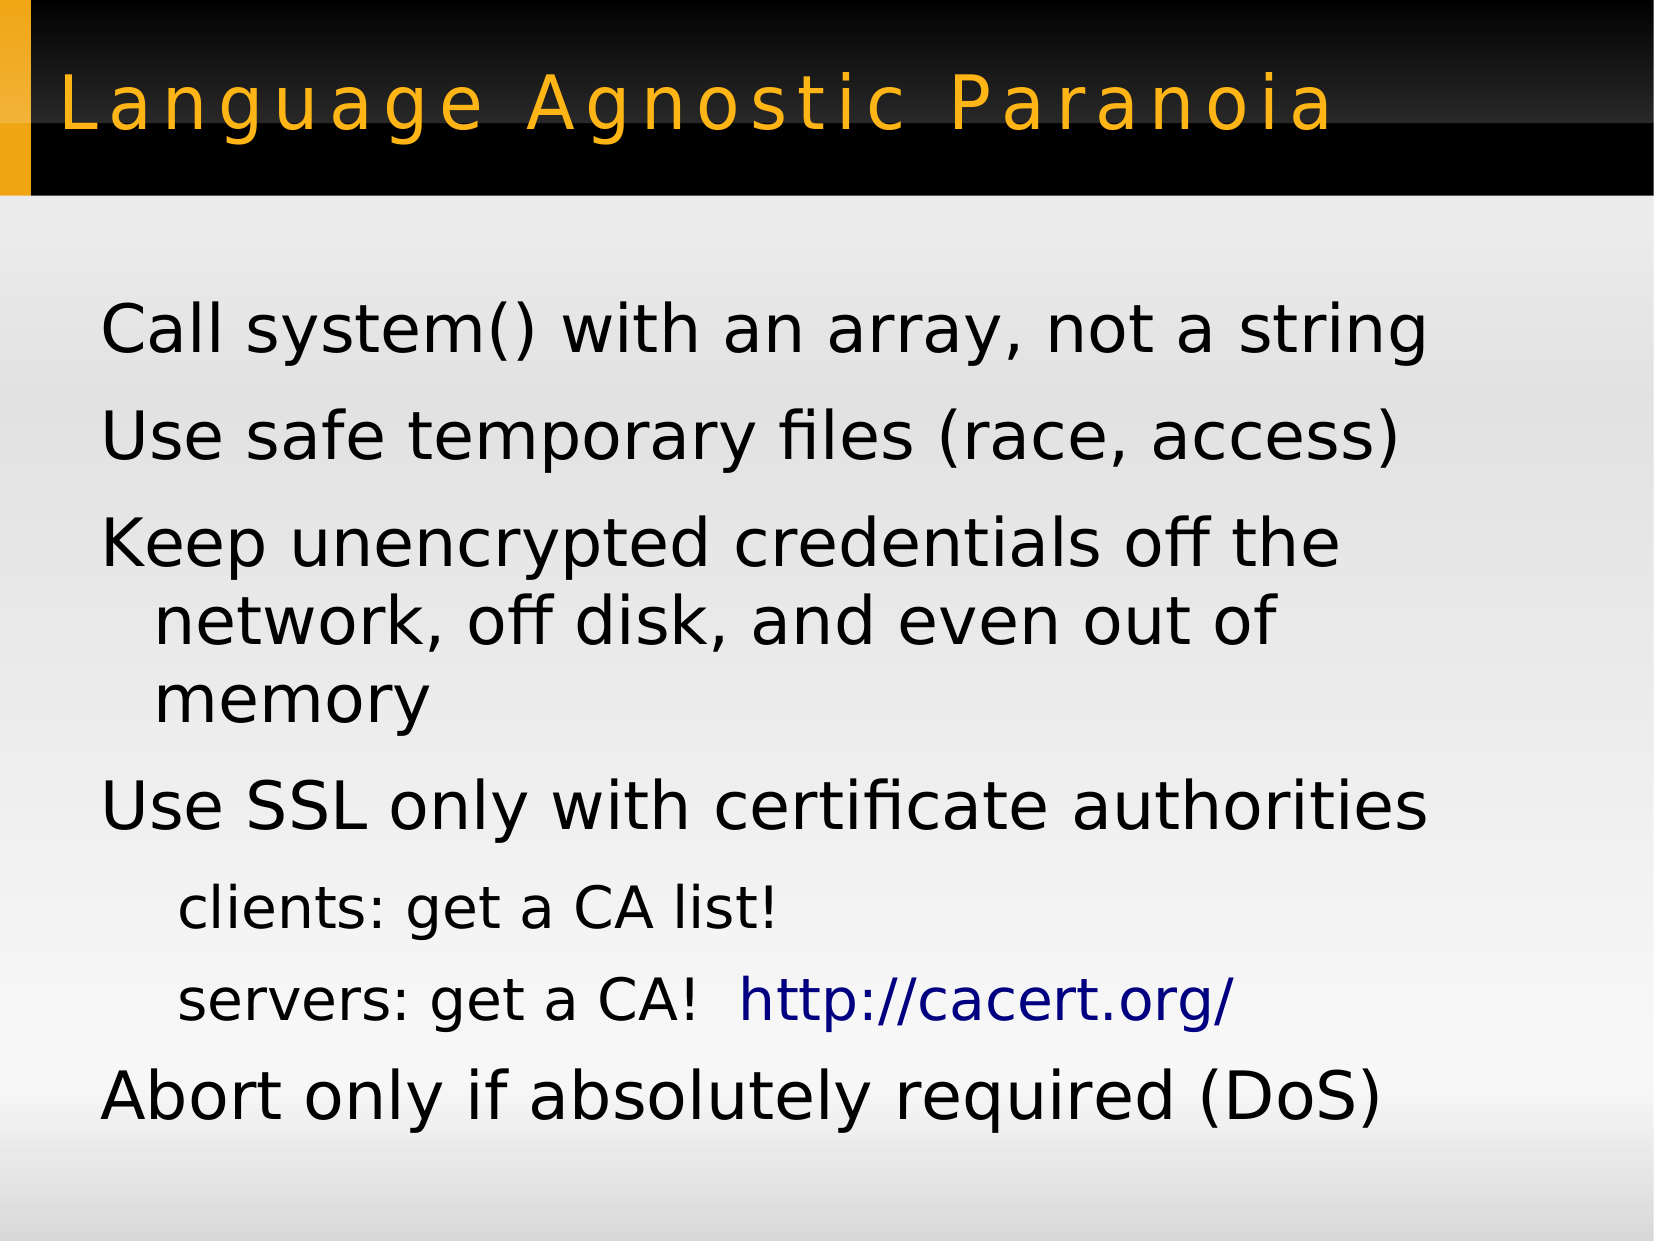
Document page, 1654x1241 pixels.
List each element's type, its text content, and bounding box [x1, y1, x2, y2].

title Language Agnostic Paranoia [59, 36, 1654, 171]
list Call system() with an array, not a string Use safe temporary files (race, access) Keep unencrypted credentials off the network, off disk, and even out of memory Use SSL only with certificate authorities clients: get a CA list! servers: get a CA! http://cacert.org/ Abort only if absolutely required (DoS) [82, 290, 1571, 1136]
picture [0, 0, 1654, 1241]
